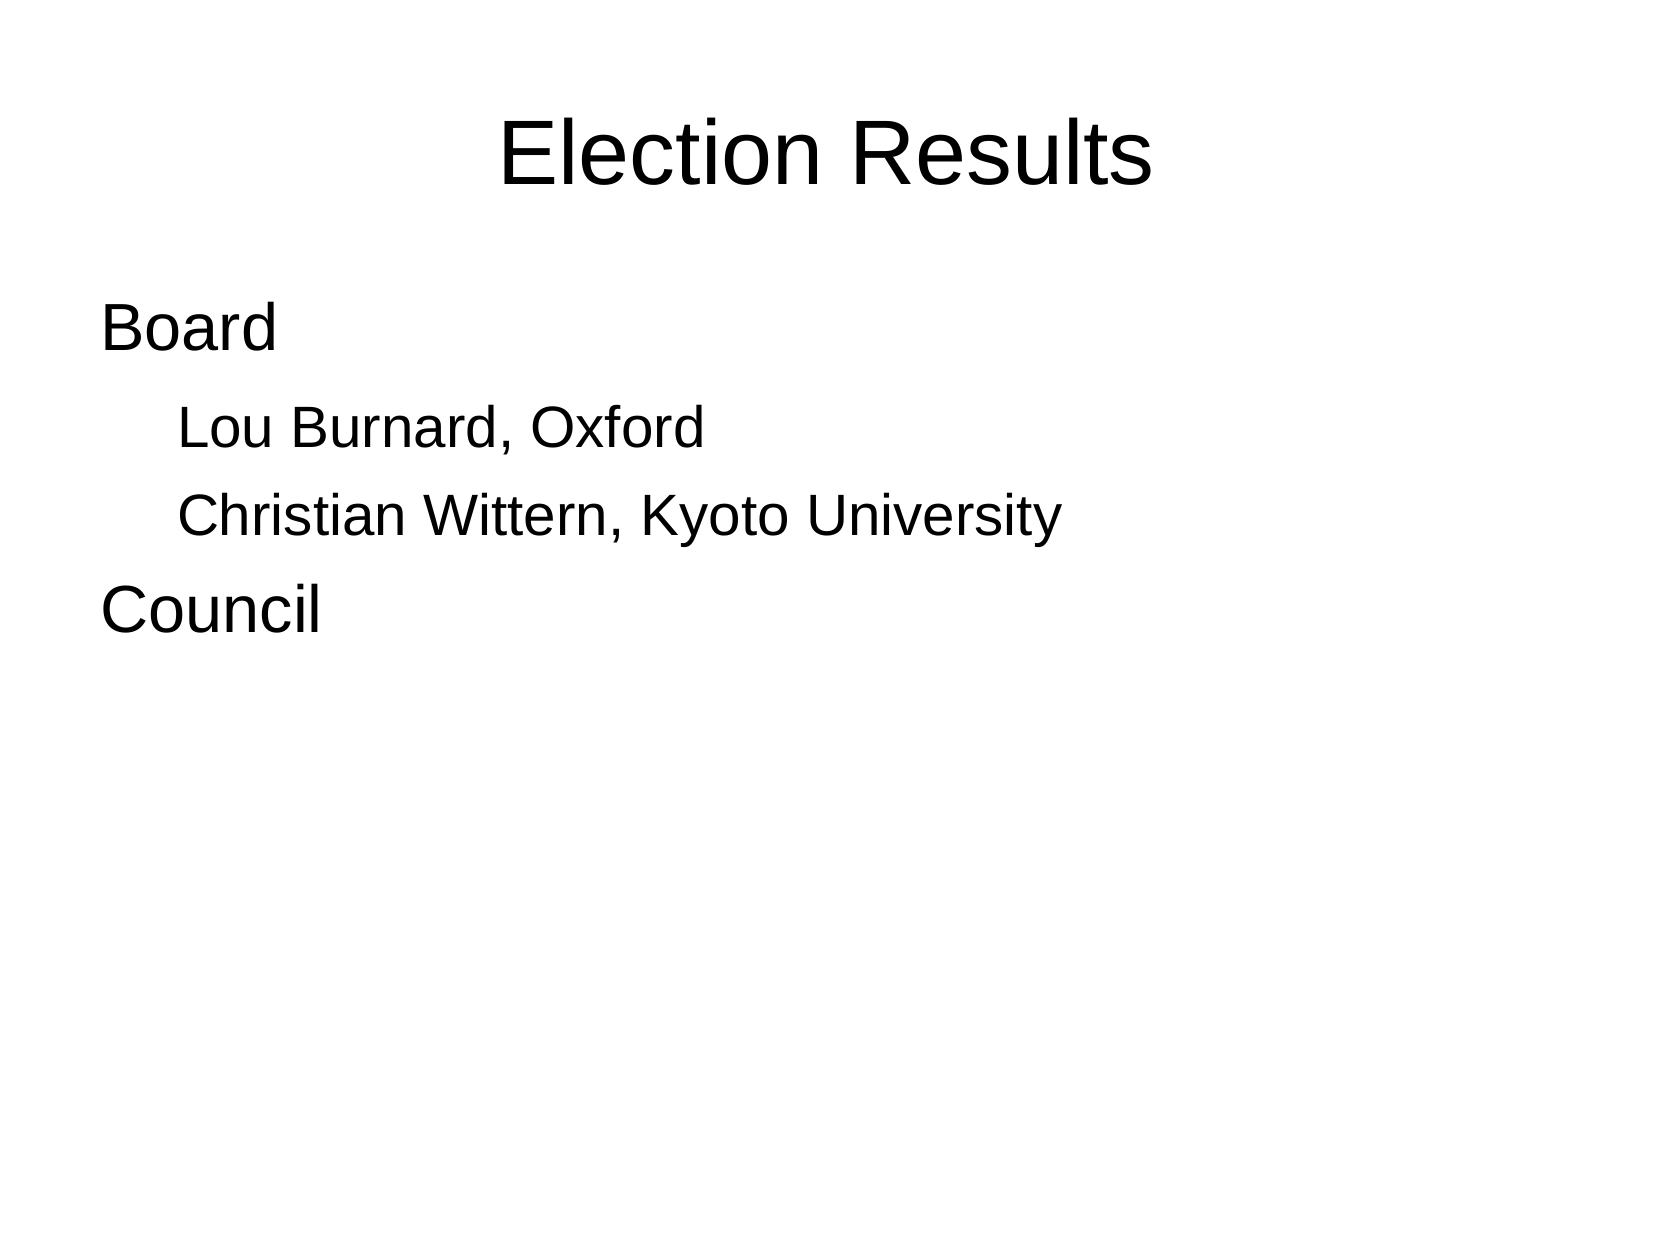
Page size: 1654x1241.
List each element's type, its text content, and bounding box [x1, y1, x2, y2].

title Election Results [82, 49, 1571, 257]
list Board Lou Burnard, Oxford Christian Wittern, Kyoto University Council [82, 290, 1571, 1094]
